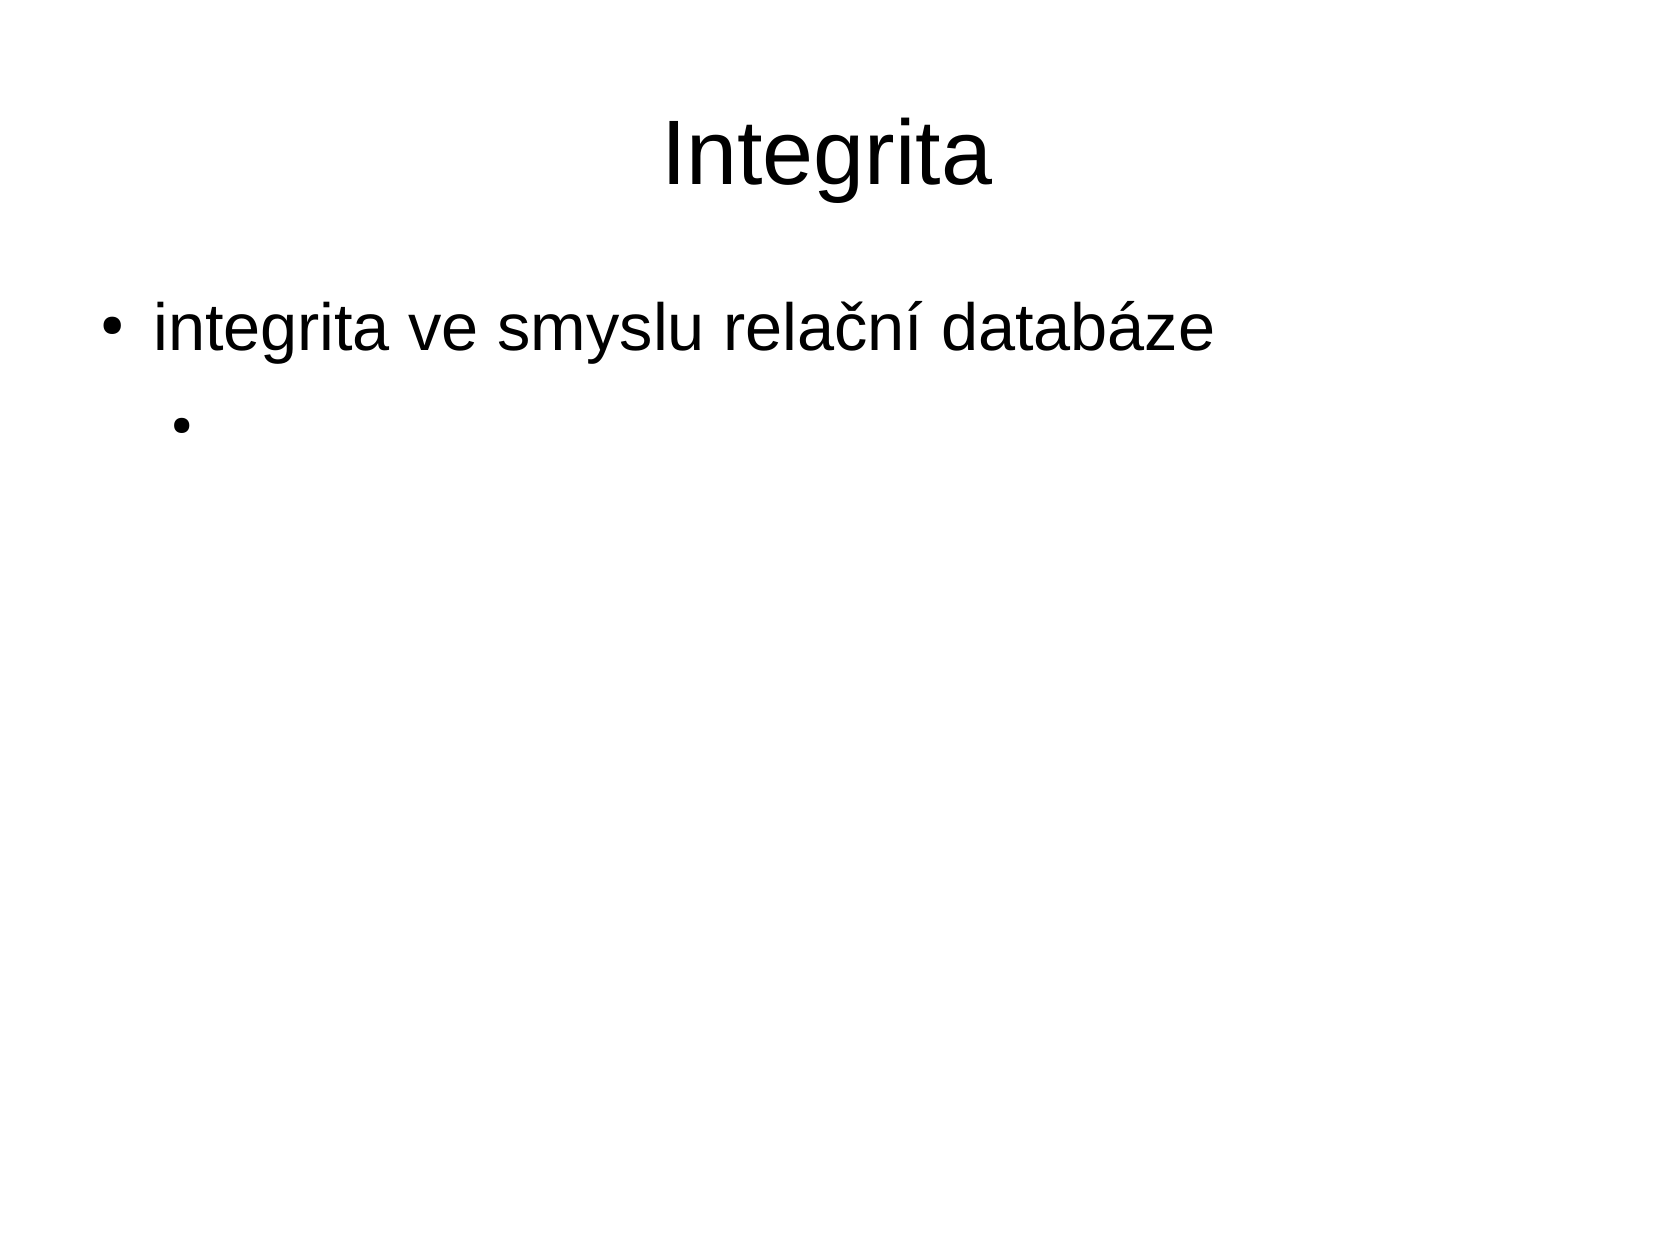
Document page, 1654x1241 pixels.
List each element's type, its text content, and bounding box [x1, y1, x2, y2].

title Integrita [82, 49, 1571, 257]
list integrita ve smyslu relační databáze [82, 290, 1571, 1010]
